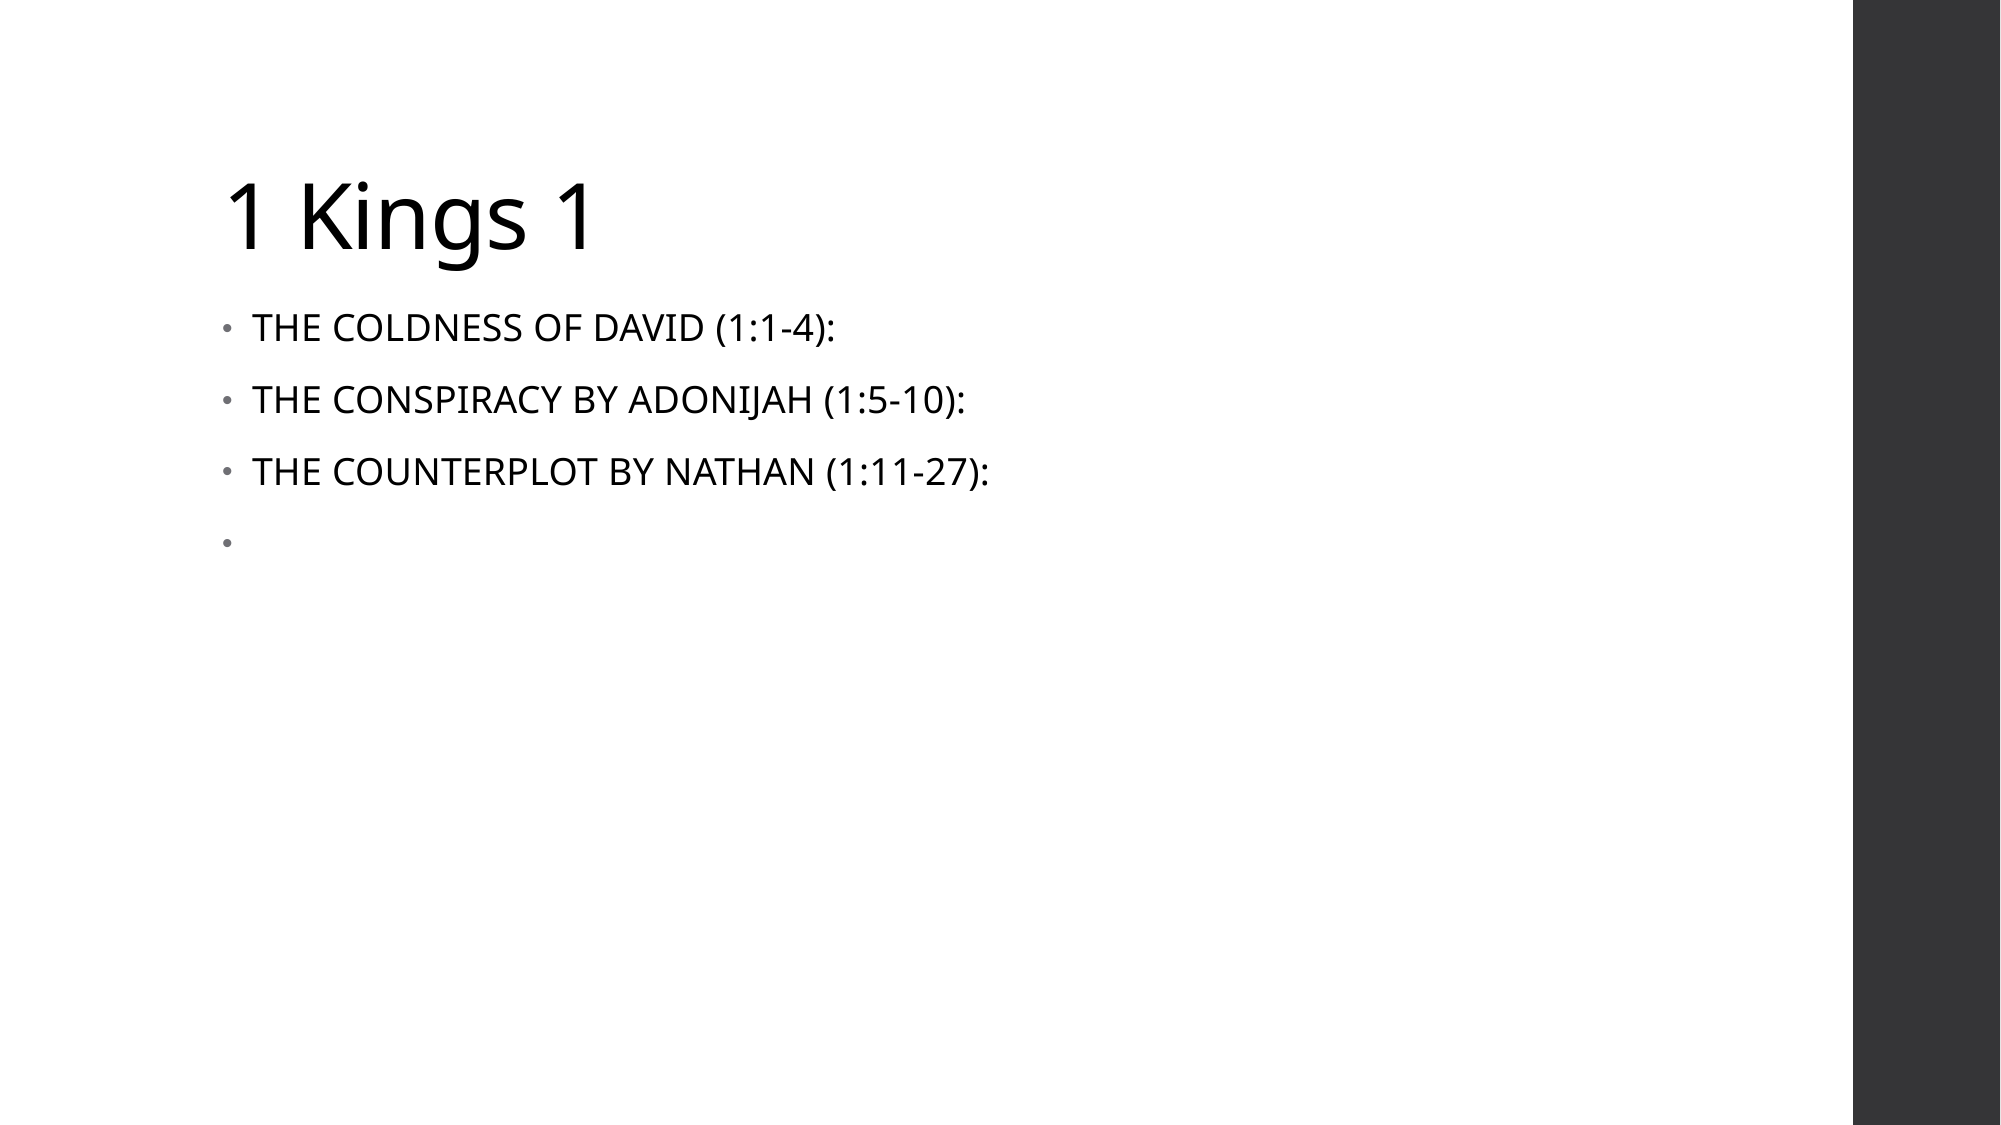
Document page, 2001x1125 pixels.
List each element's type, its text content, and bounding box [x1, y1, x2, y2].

title 1 Kings 1 [206, 60, 1797, 278]
list THE COLDNESS OF DAVID (1:1-4): THE CONSPIRACY BY ADONIJAH (1:5-10): THE COUNTERPLOT BY NATHAN (1:11-27): [206, 299, 1617, 1014]
